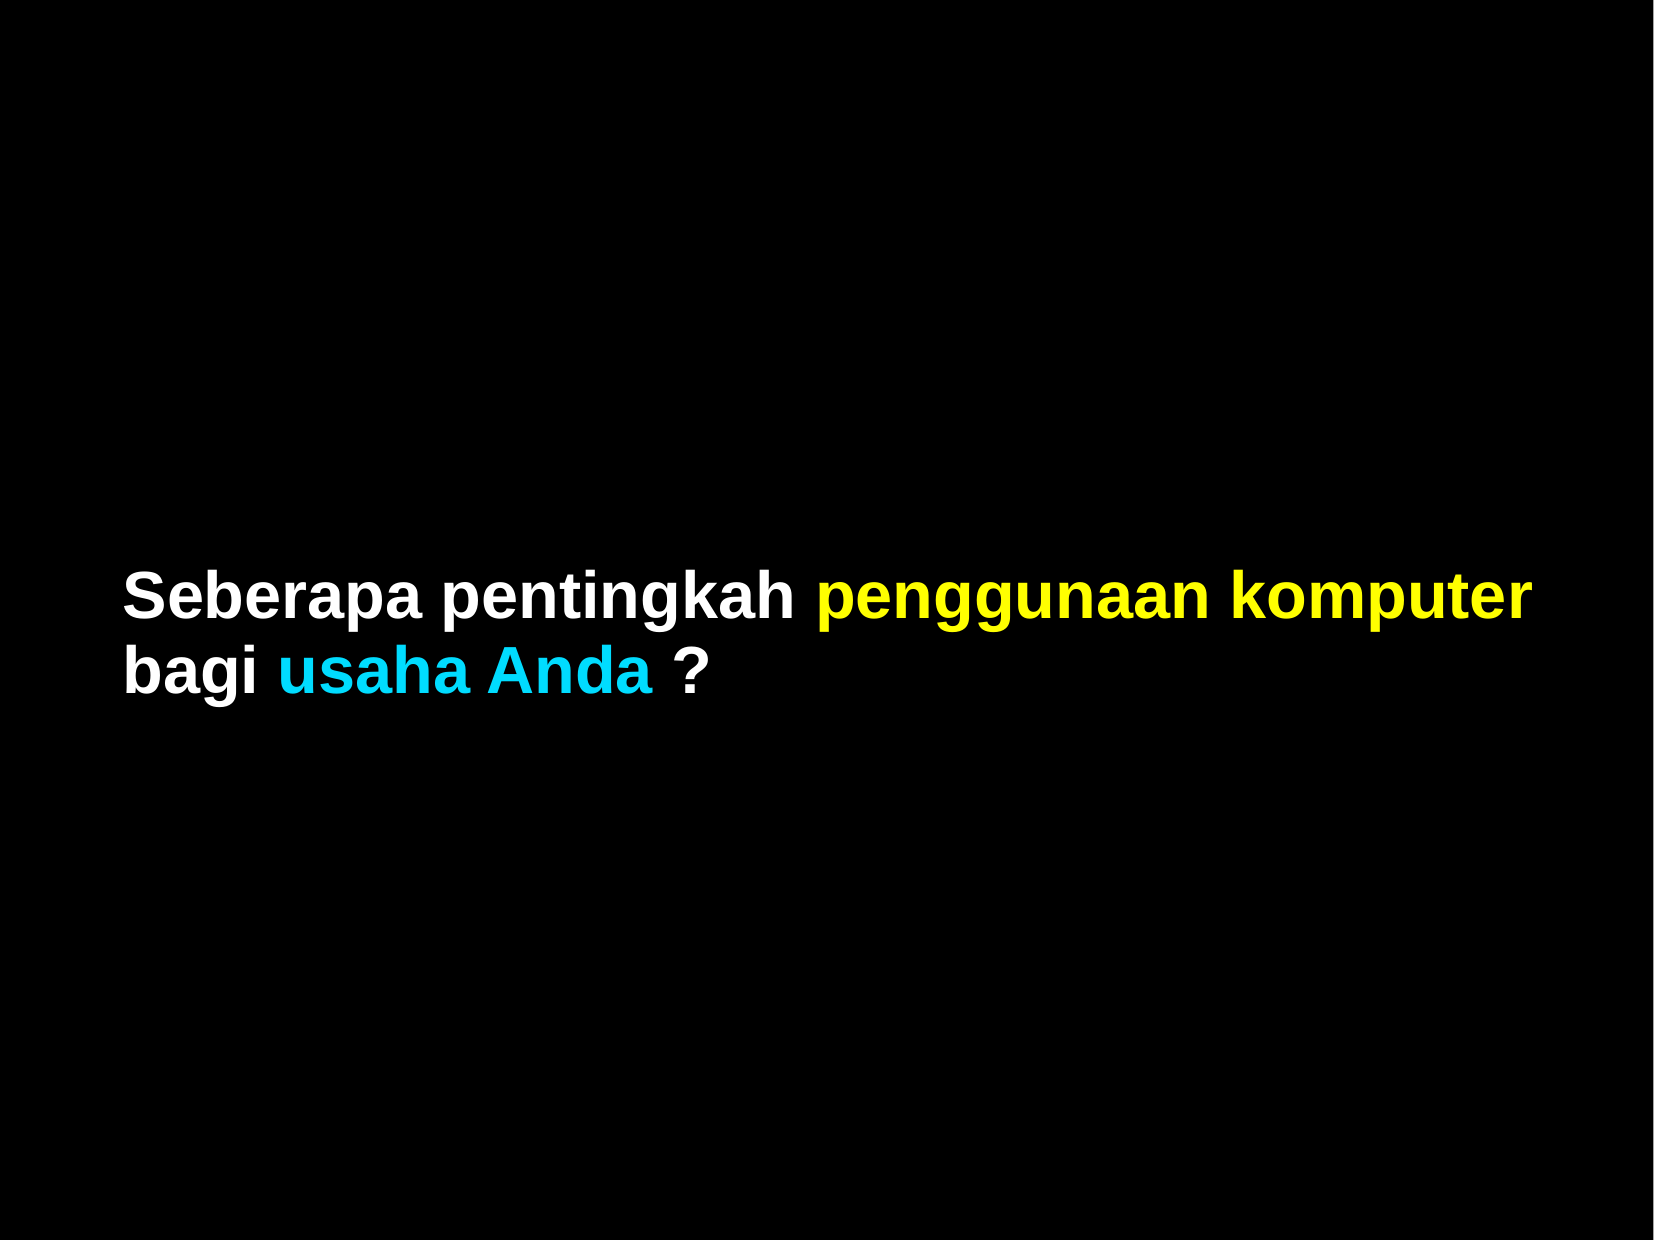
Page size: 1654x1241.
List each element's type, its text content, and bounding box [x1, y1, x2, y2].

text_box Seberapa pentingkah penggunaan komputer bagi usaha Anda ? [107, 550, 1570, 716]
